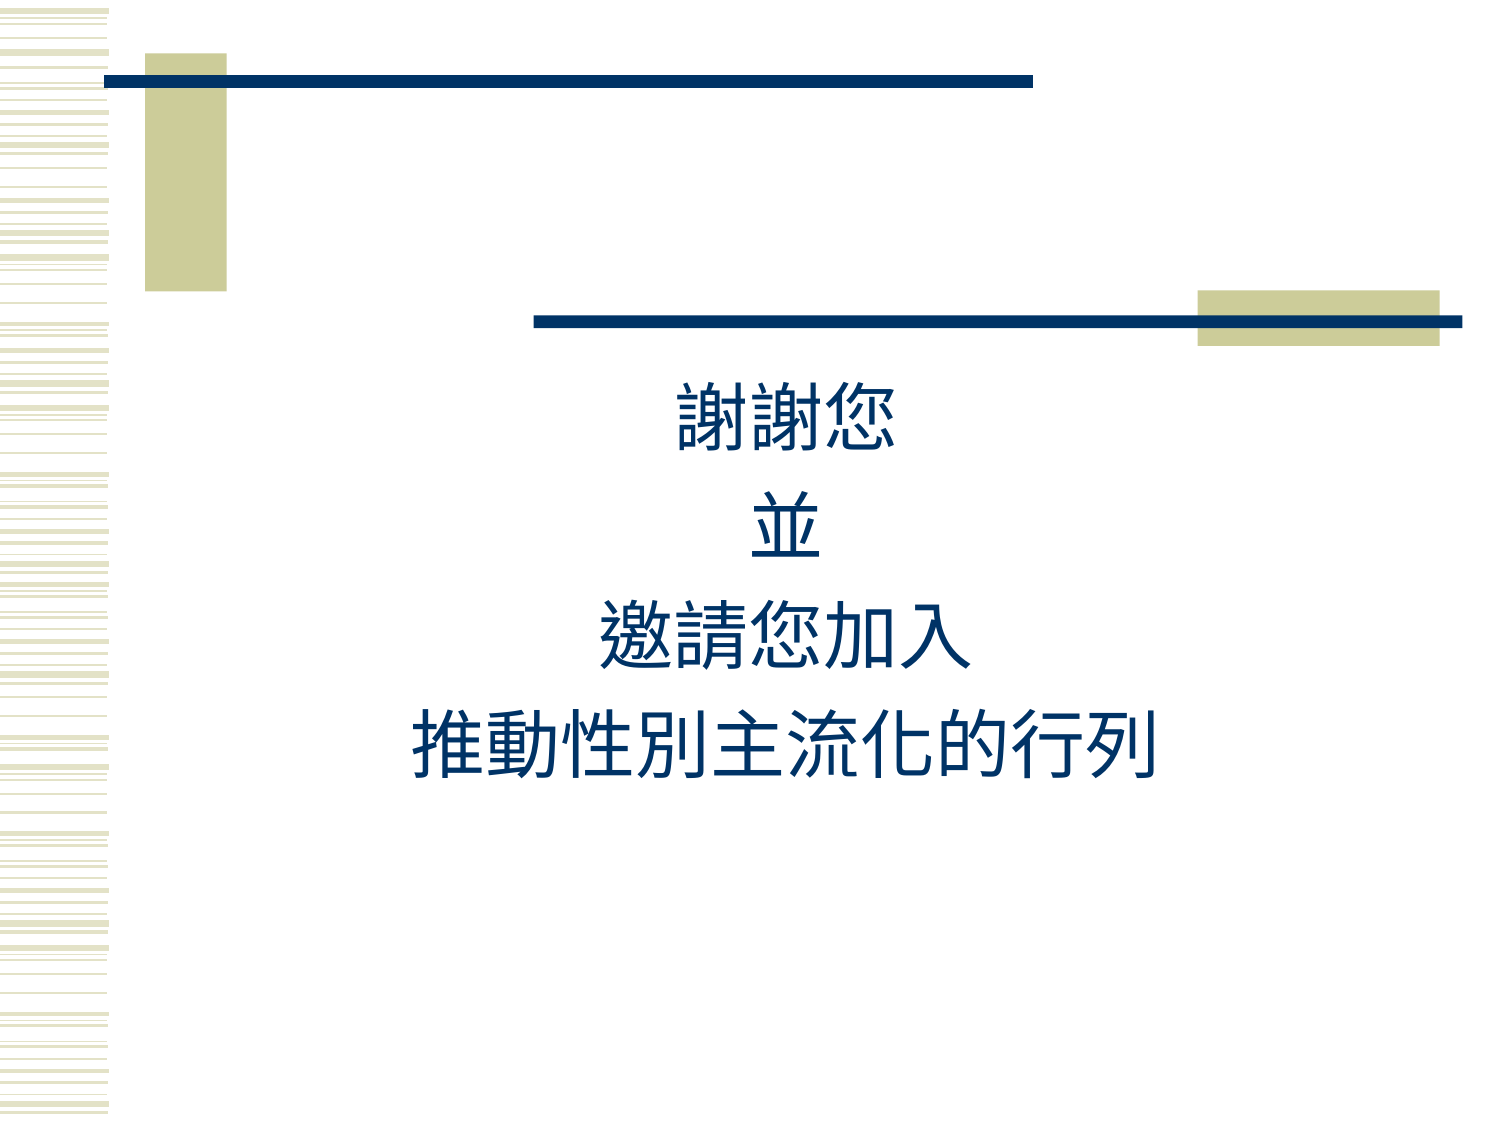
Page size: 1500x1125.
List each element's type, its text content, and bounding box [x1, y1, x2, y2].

list 謝謝您 並 邀請您加入 推動性別主流化的行列 [132, 363, 1439, 1000]
